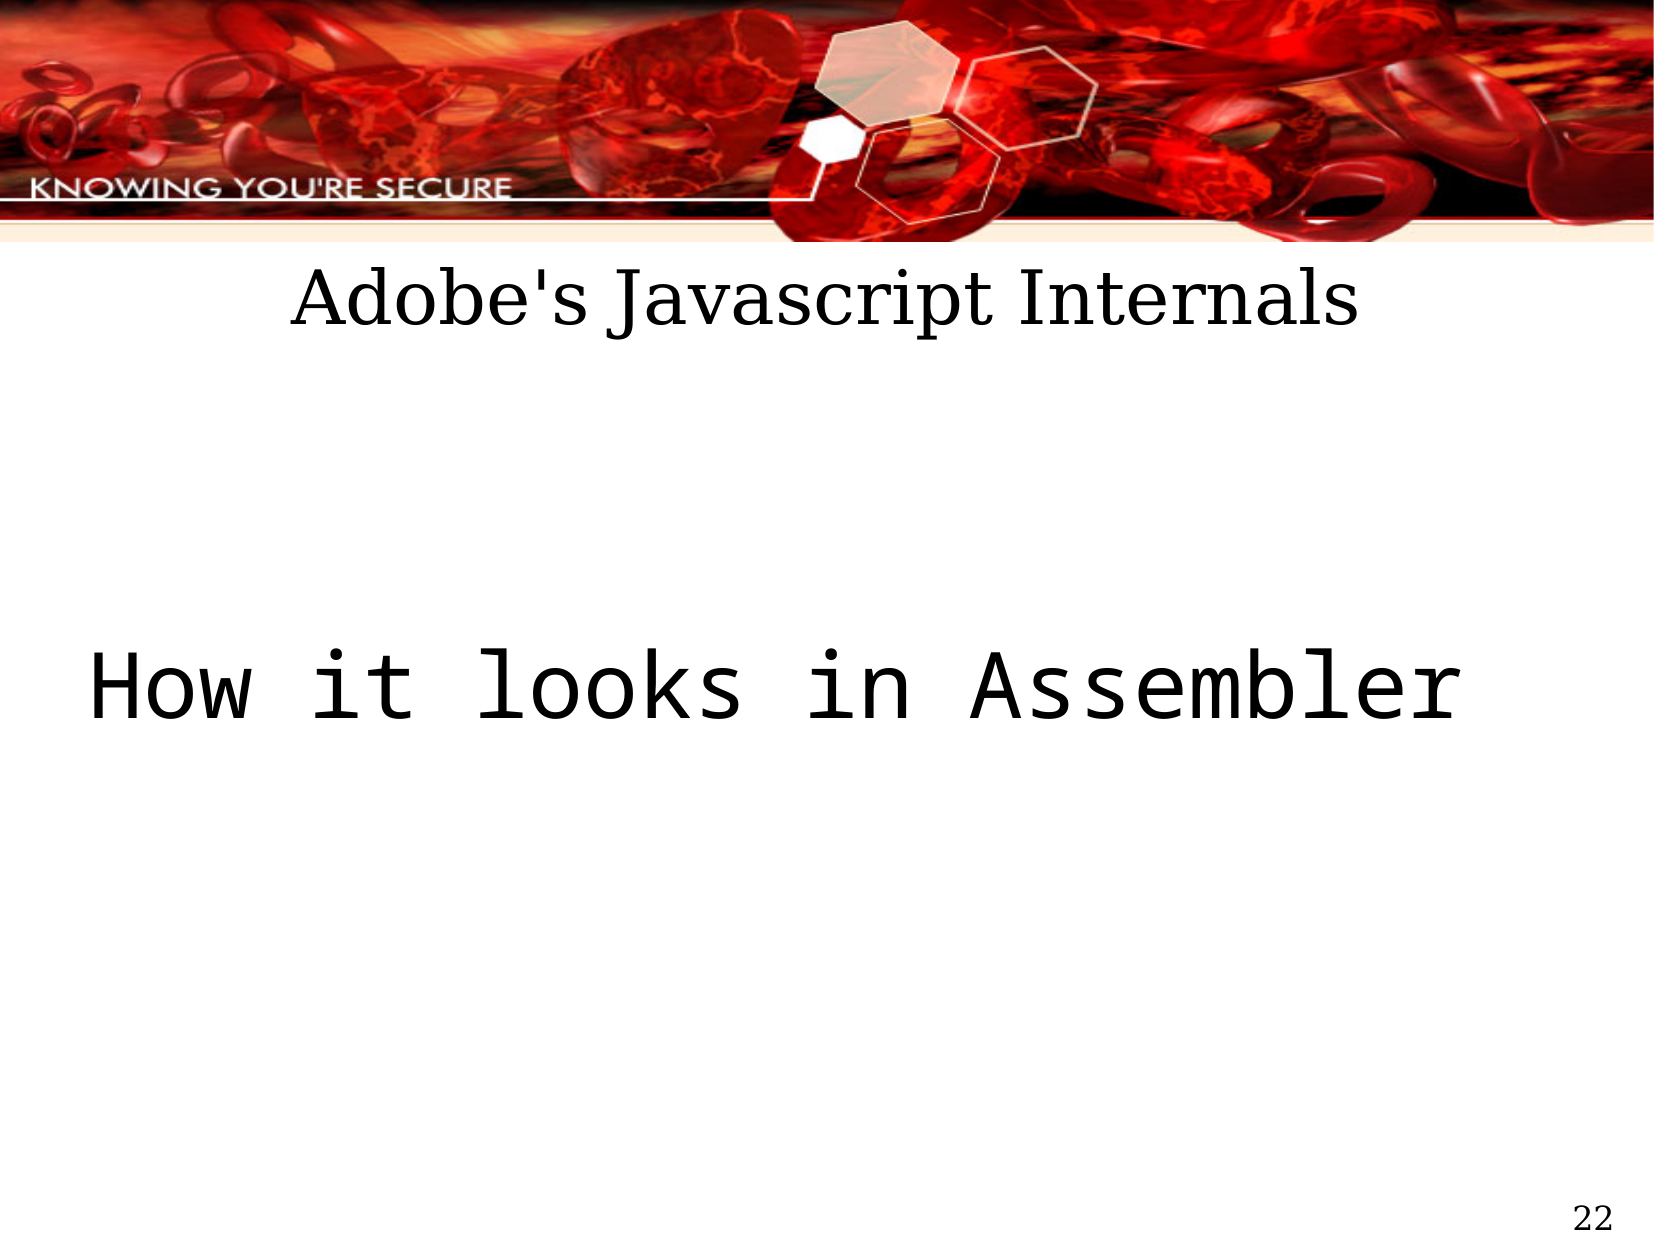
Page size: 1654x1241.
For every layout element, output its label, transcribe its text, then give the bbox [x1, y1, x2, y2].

picture [0, 0, 1654, 195]
text_box How it looks in Assembler [88, 620, 1477, 727]
title Adobe's Javascript Internals [0, 195, 1654, 403]
